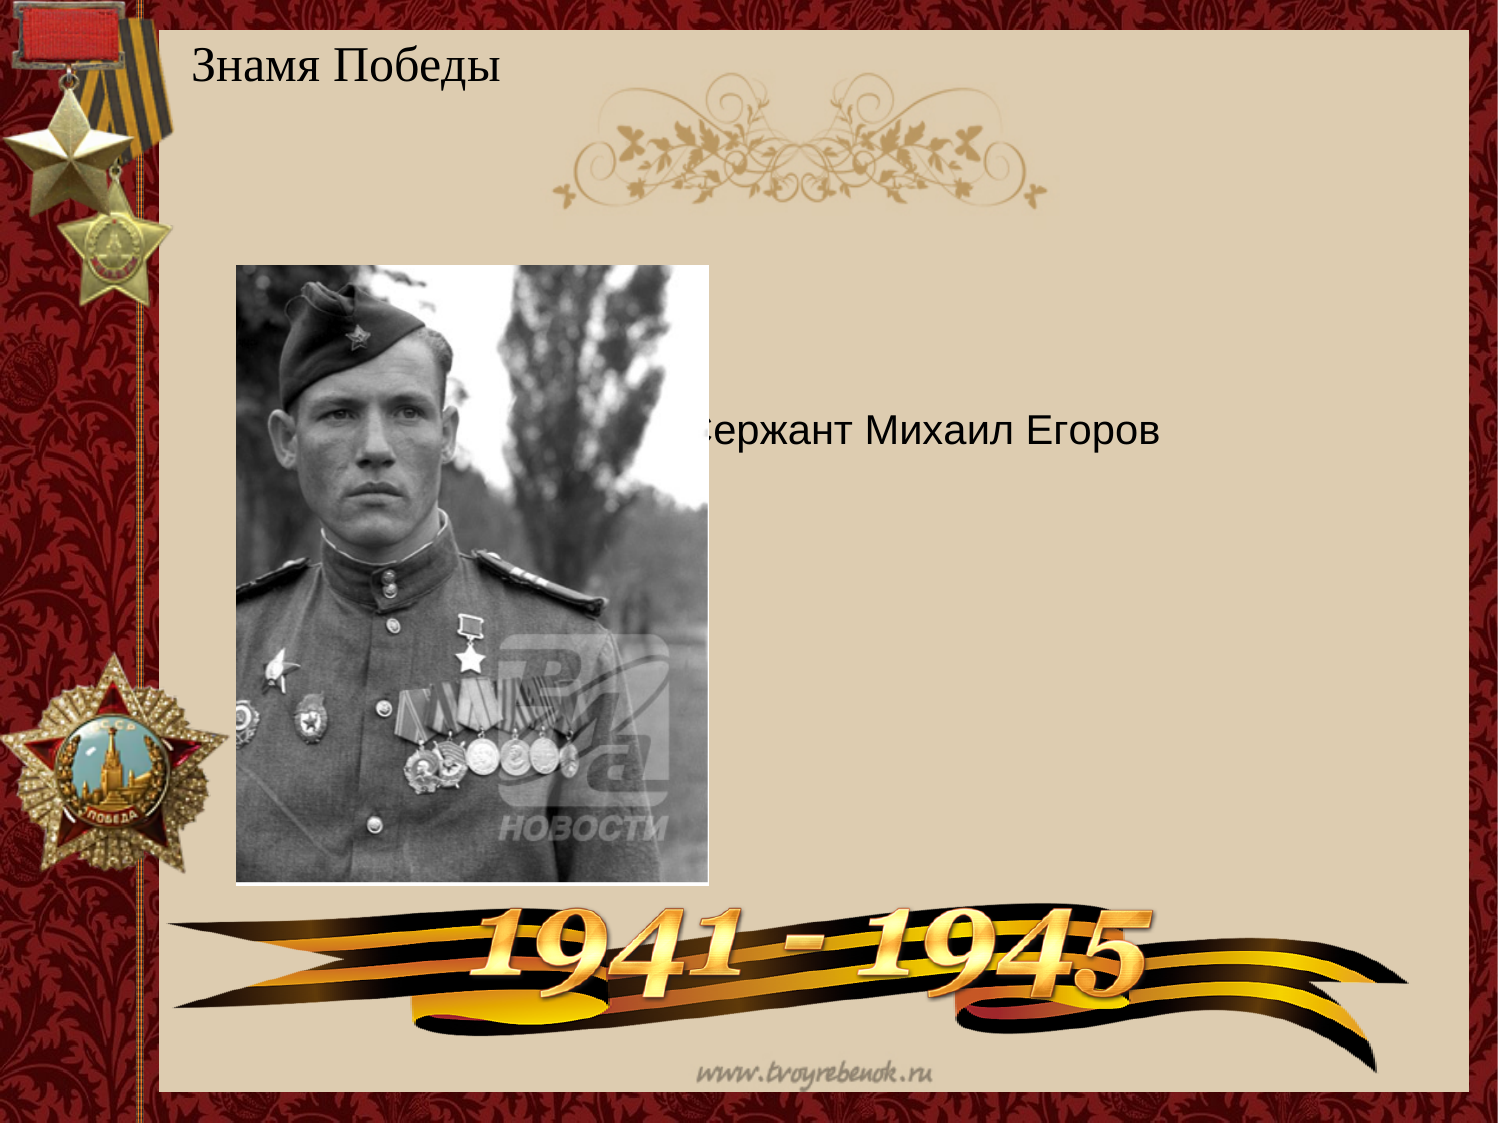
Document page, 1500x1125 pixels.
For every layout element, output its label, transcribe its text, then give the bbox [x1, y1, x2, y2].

list Сержант Михаил Егоров [75, 263, 1425, 1006]
title Знамя Победы [177, 29, 532, 123]
picture [0, 0, 1498, 1123]
